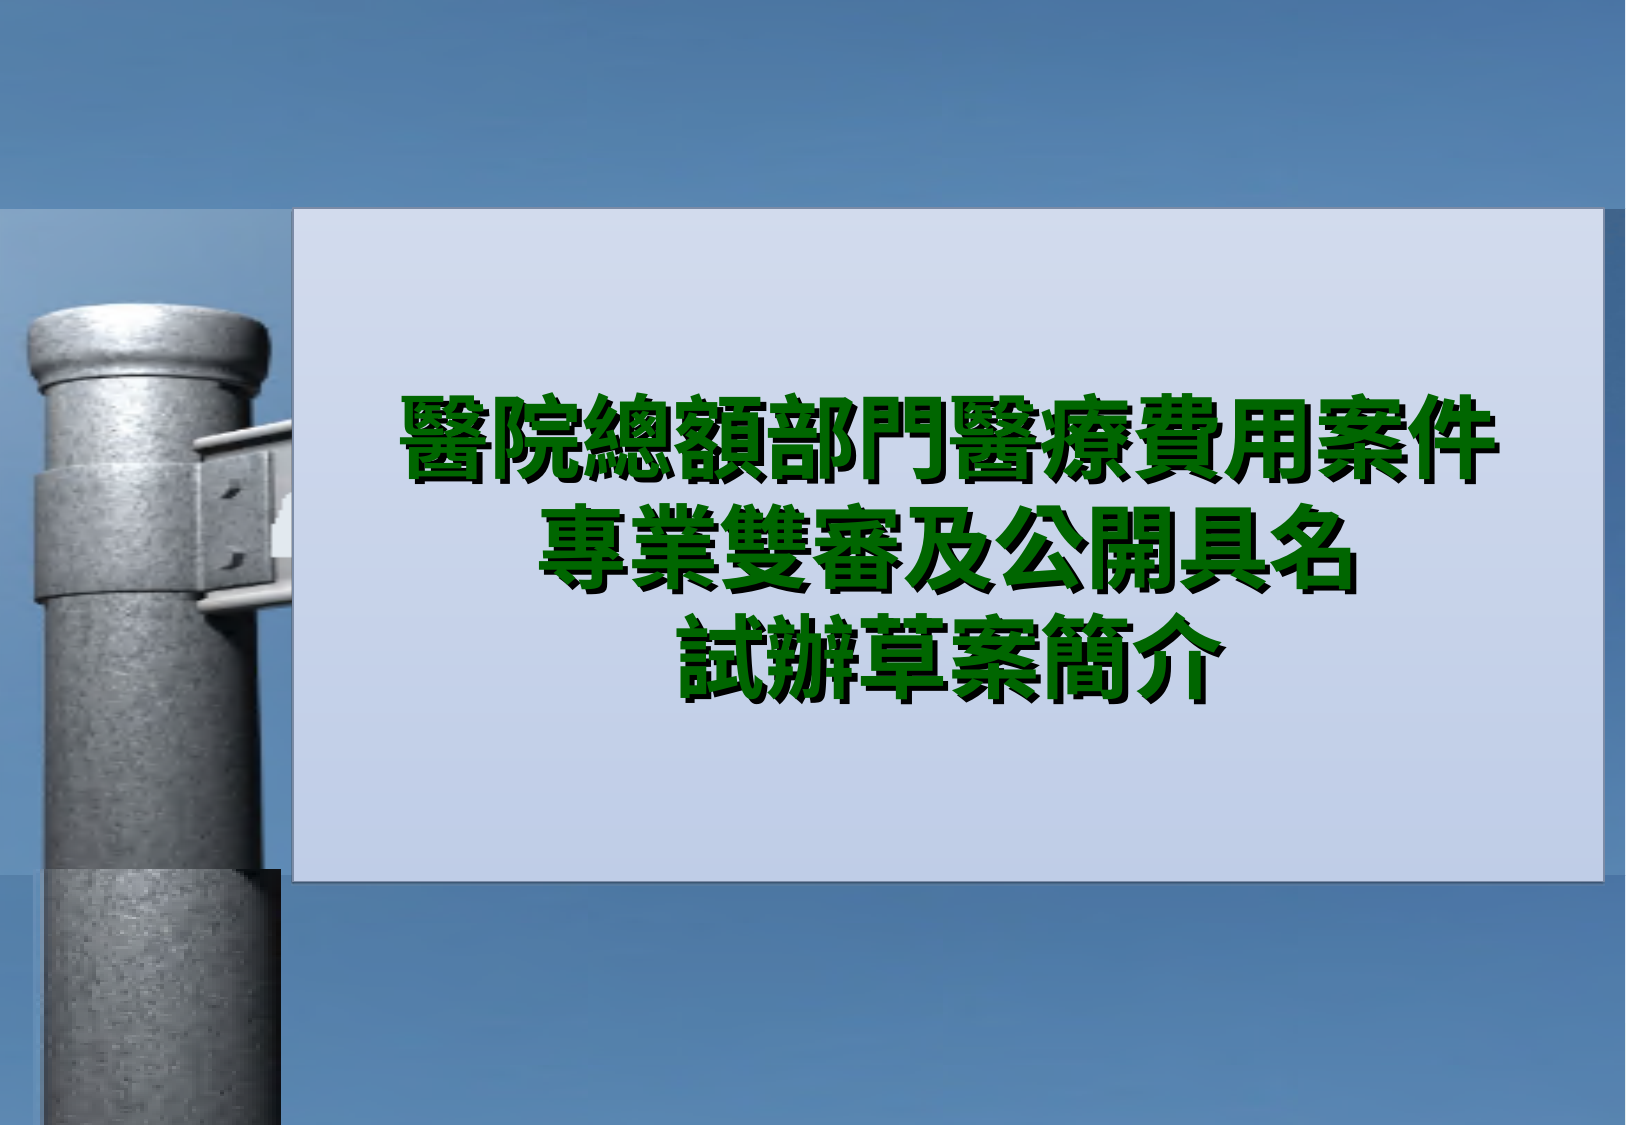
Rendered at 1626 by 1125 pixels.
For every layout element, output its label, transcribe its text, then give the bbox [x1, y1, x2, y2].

title 醫院總額部門醫療費用案件 專業雙審及公開具名 試辦草案簡介 [292, 208, 1604, 882]
